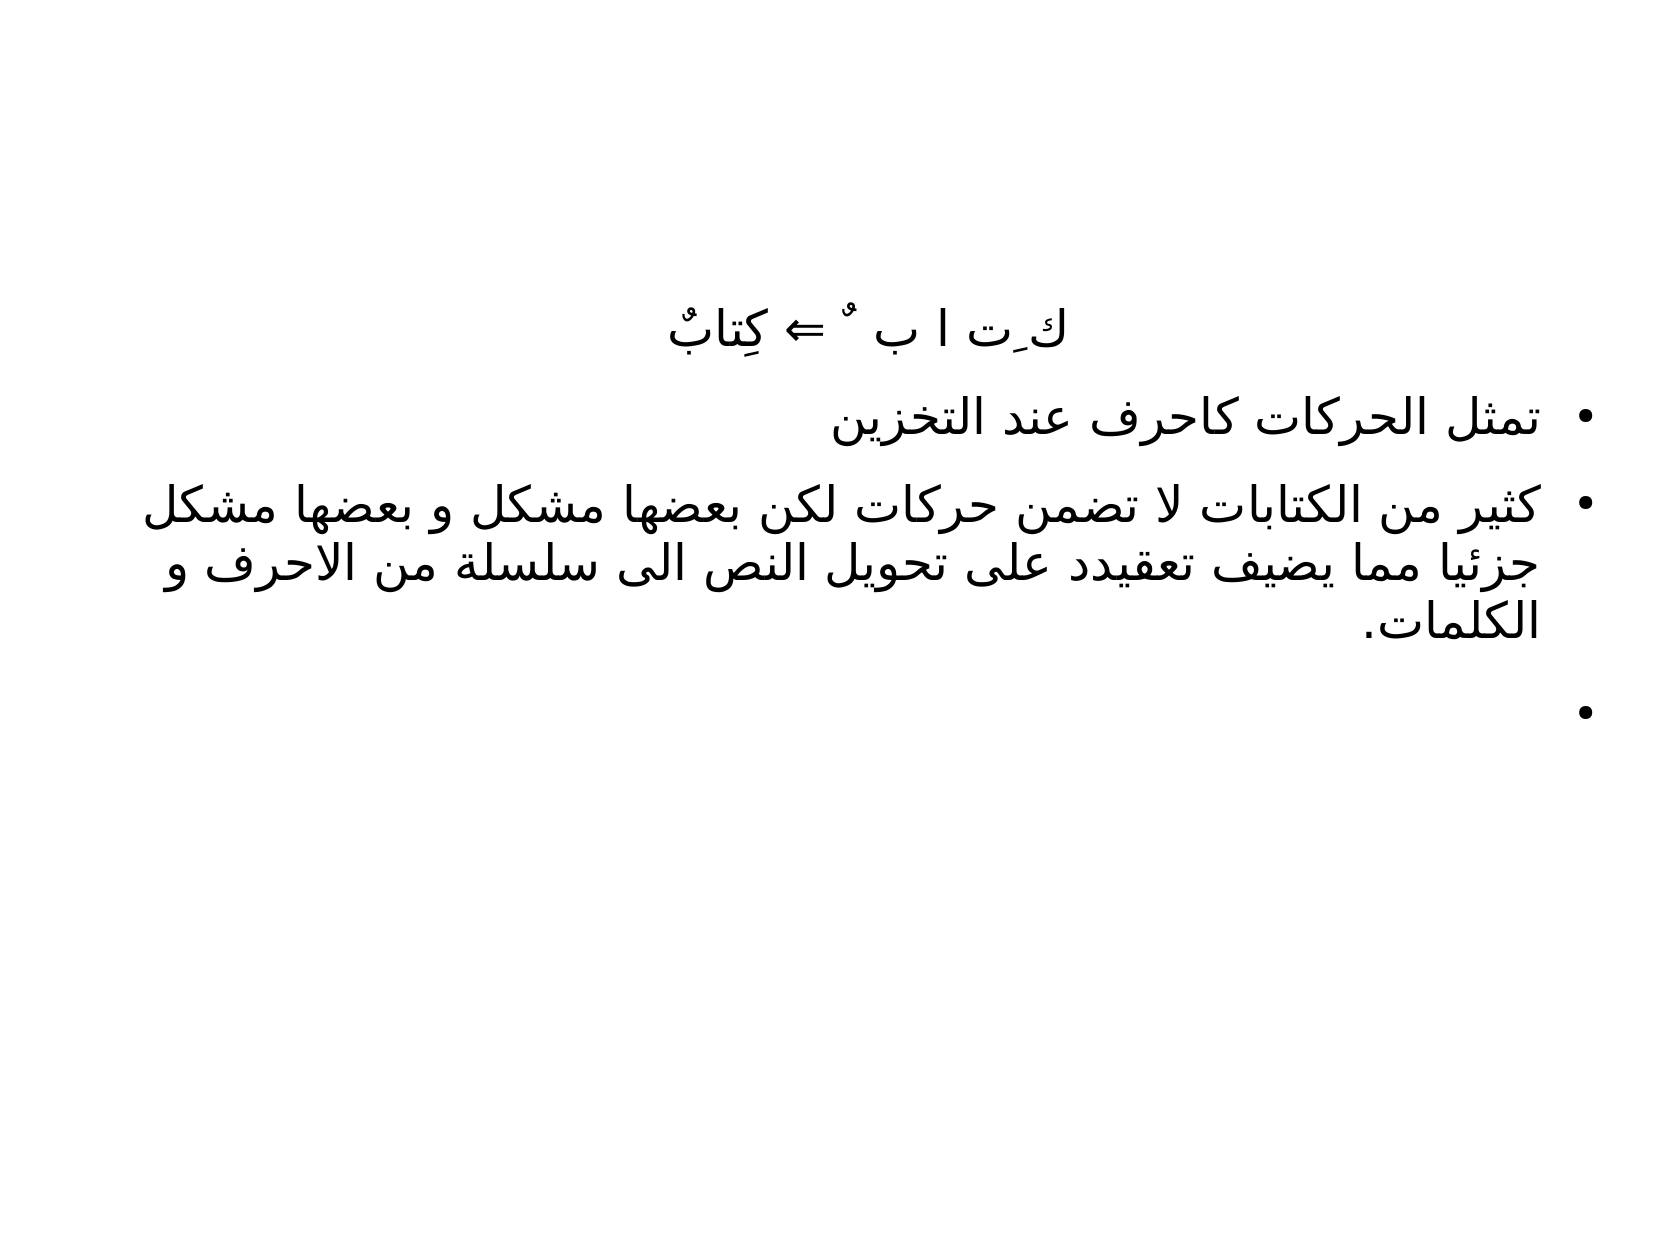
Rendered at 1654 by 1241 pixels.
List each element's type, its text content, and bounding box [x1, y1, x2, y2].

list ك ِت ا ب ٌ ⇐ كِتابٌ تمثل الحركات كاحرف عند التخزين كثير من الكتابات لا تضمن حركات لكن بعضها مشكل و بعضها مشكل جزئيا مما يضيف تعقيدد على تحويل النص الى سلسلة من الاحرف و الكلمات. [124, 300, 1613, 1104]
